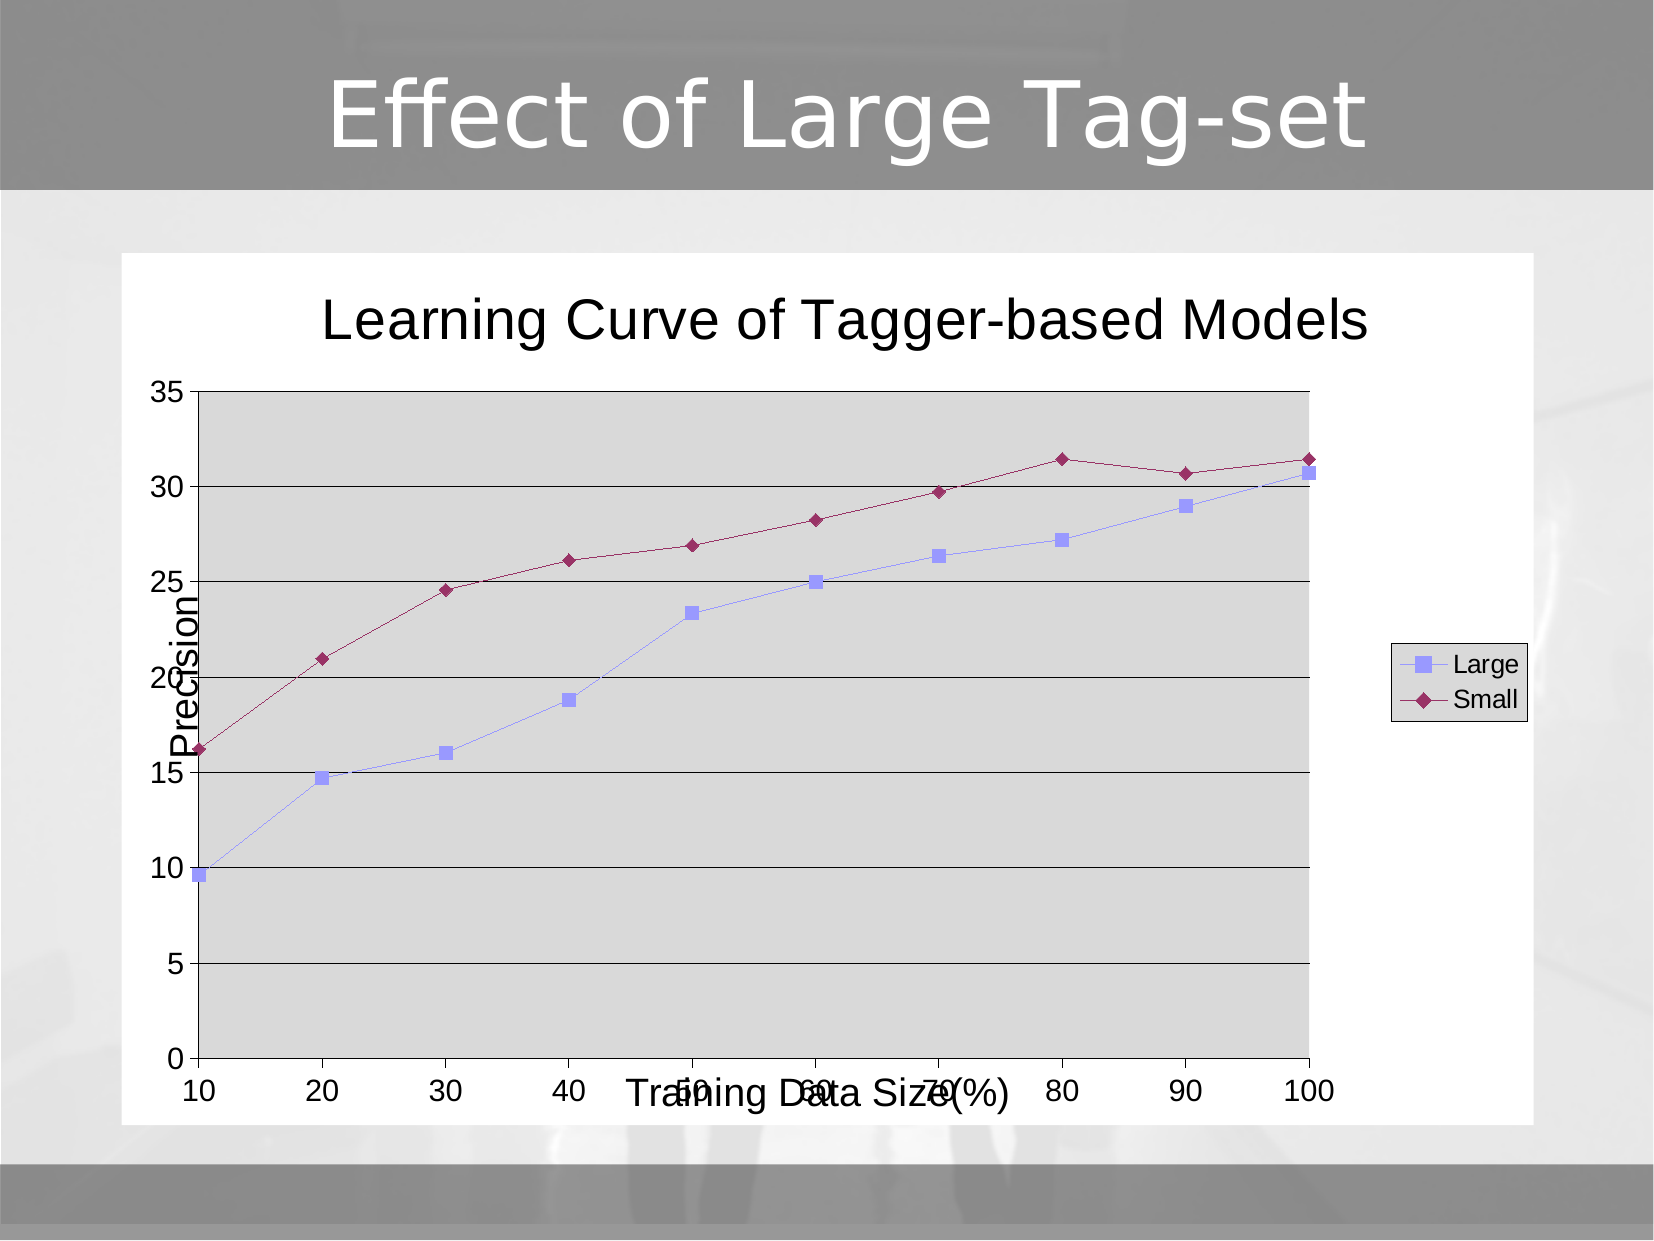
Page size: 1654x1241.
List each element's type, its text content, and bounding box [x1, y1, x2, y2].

title Effect of Large Tag-set [141, 55, 1554, 177]
chart [121, 253, 1534, 1127]
